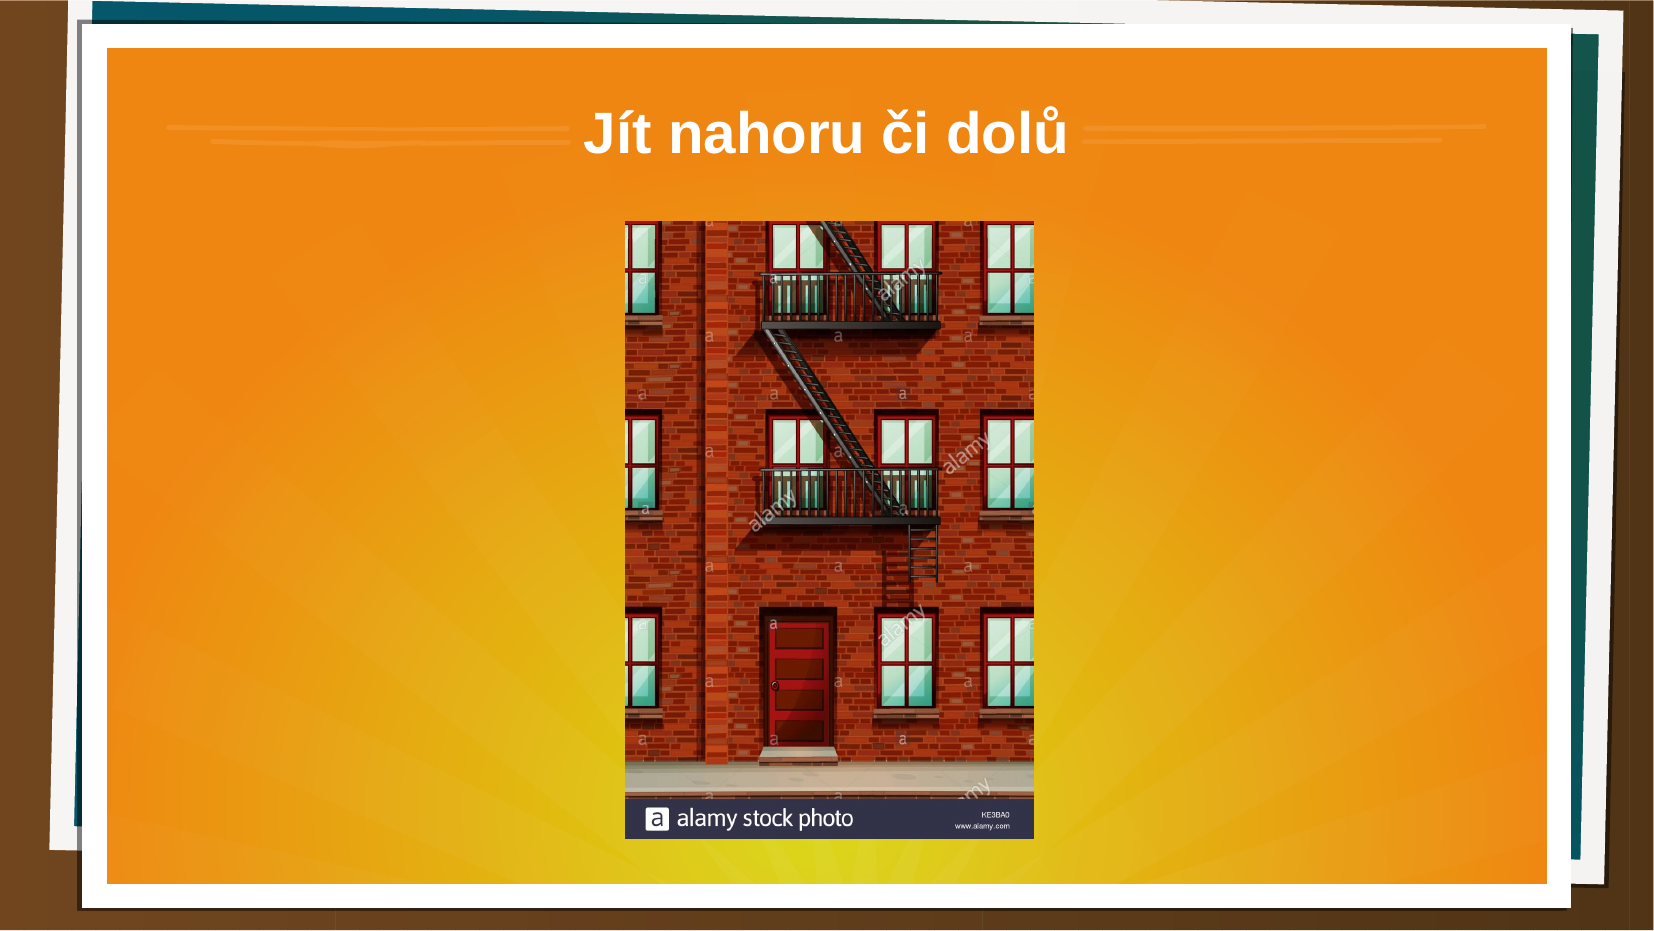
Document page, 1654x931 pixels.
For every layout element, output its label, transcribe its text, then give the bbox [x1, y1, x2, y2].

title Jít nahoru či dolů [566, 59, 1087, 207]
picture [625, 221, 1034, 839]
